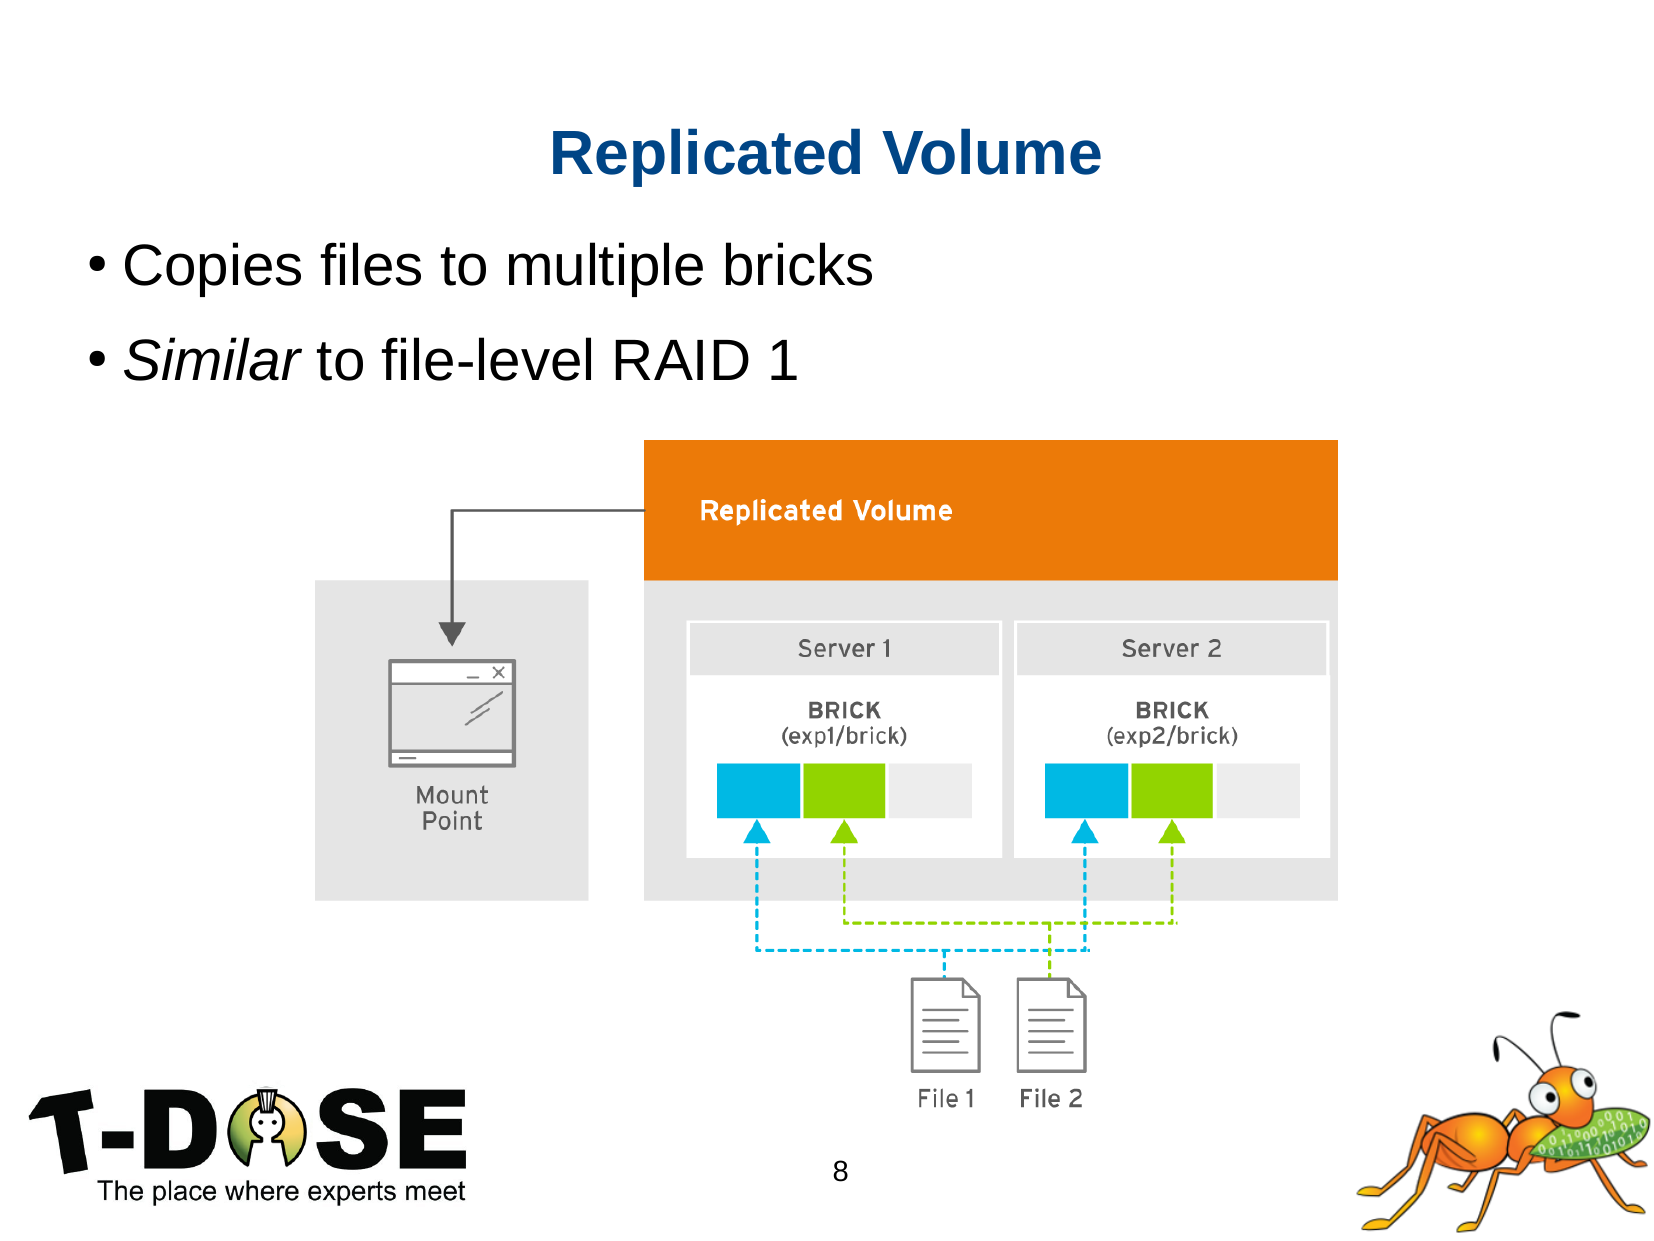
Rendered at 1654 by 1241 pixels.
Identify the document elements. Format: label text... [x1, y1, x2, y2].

title Replicated Volume [82, 49, 1571, 257]
picture [23, 440, 1338, 1214]
picture [1353, 1009, 1654, 1235]
list Copies files to multiple bricks Similar to file-level RAID 1 [86, 232, 1576, 1111]
